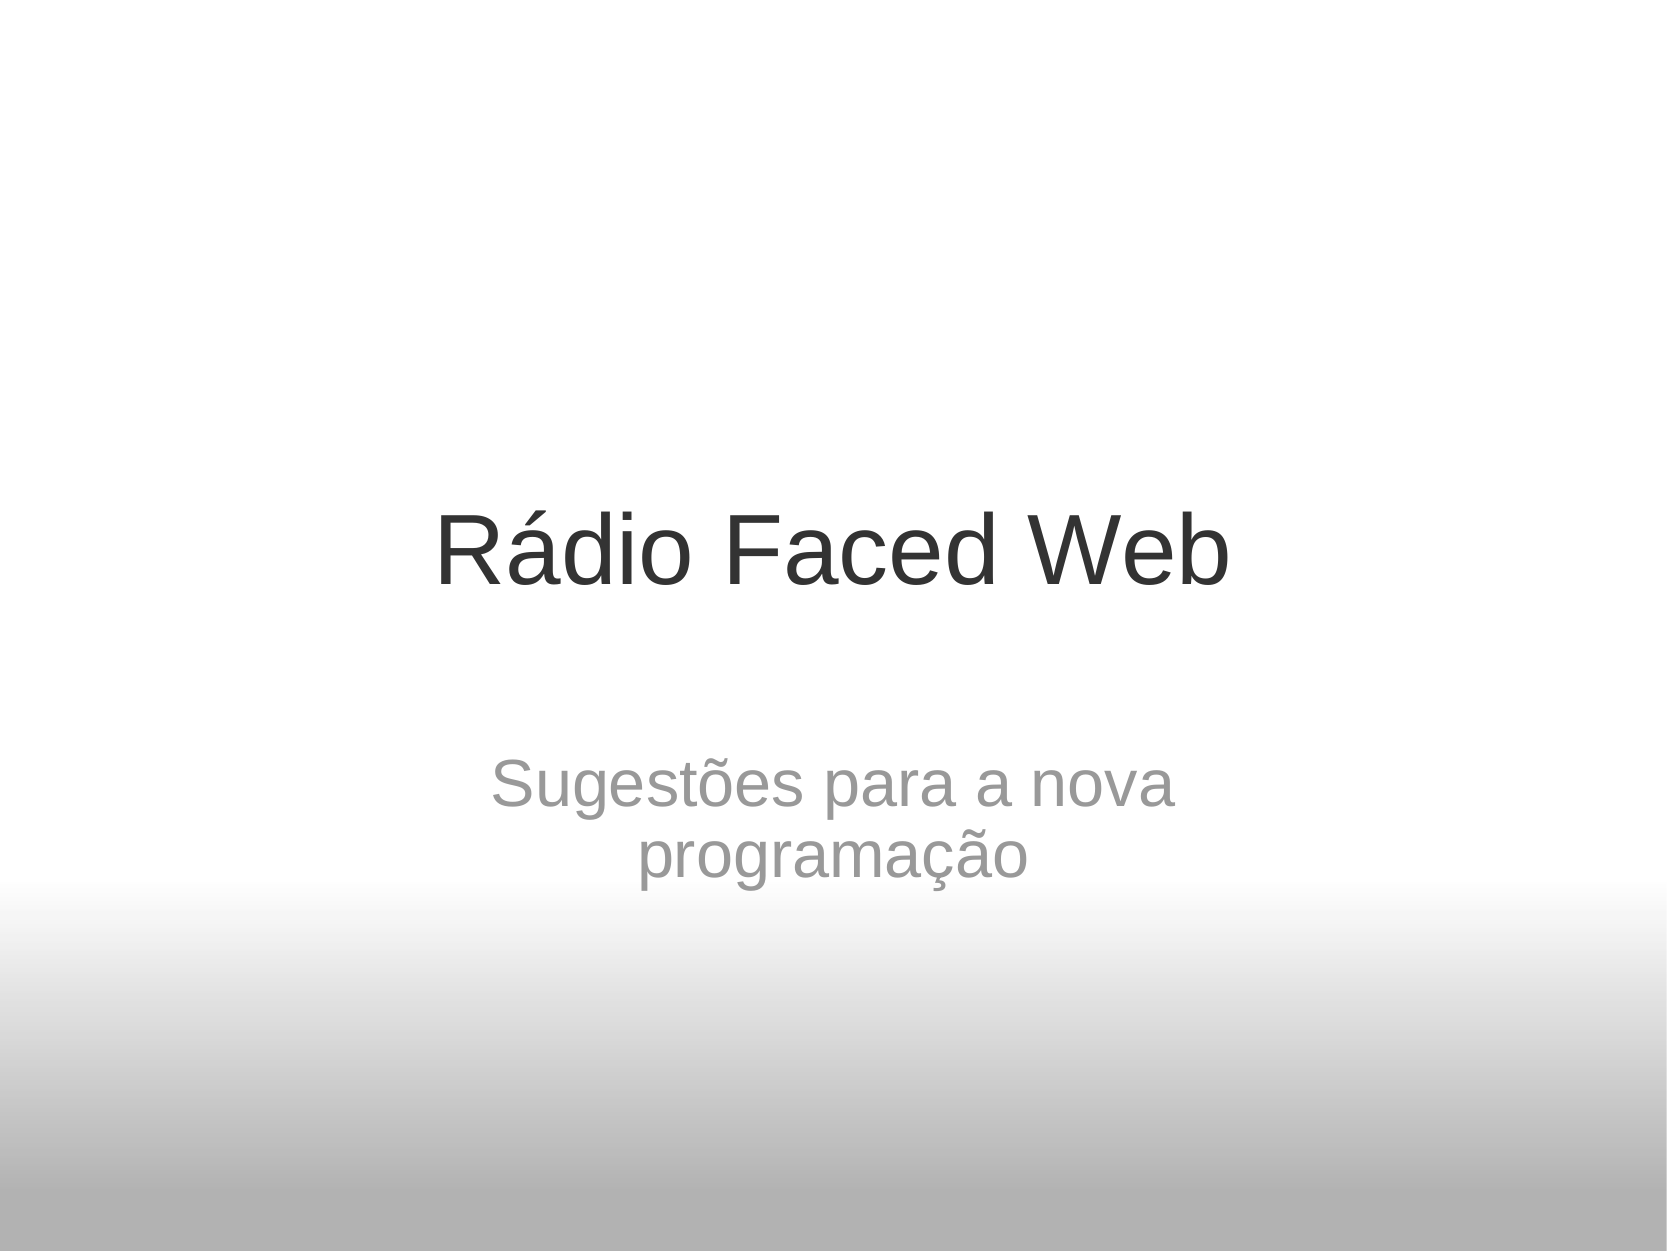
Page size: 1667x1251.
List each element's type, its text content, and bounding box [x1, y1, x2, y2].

title Rádio Faced Web [140, 500, 1527, 701]
subtitle Sugestões para a nova programação [290, 750, 1377, 902]
picture [0, 0, 1667, 1251]
